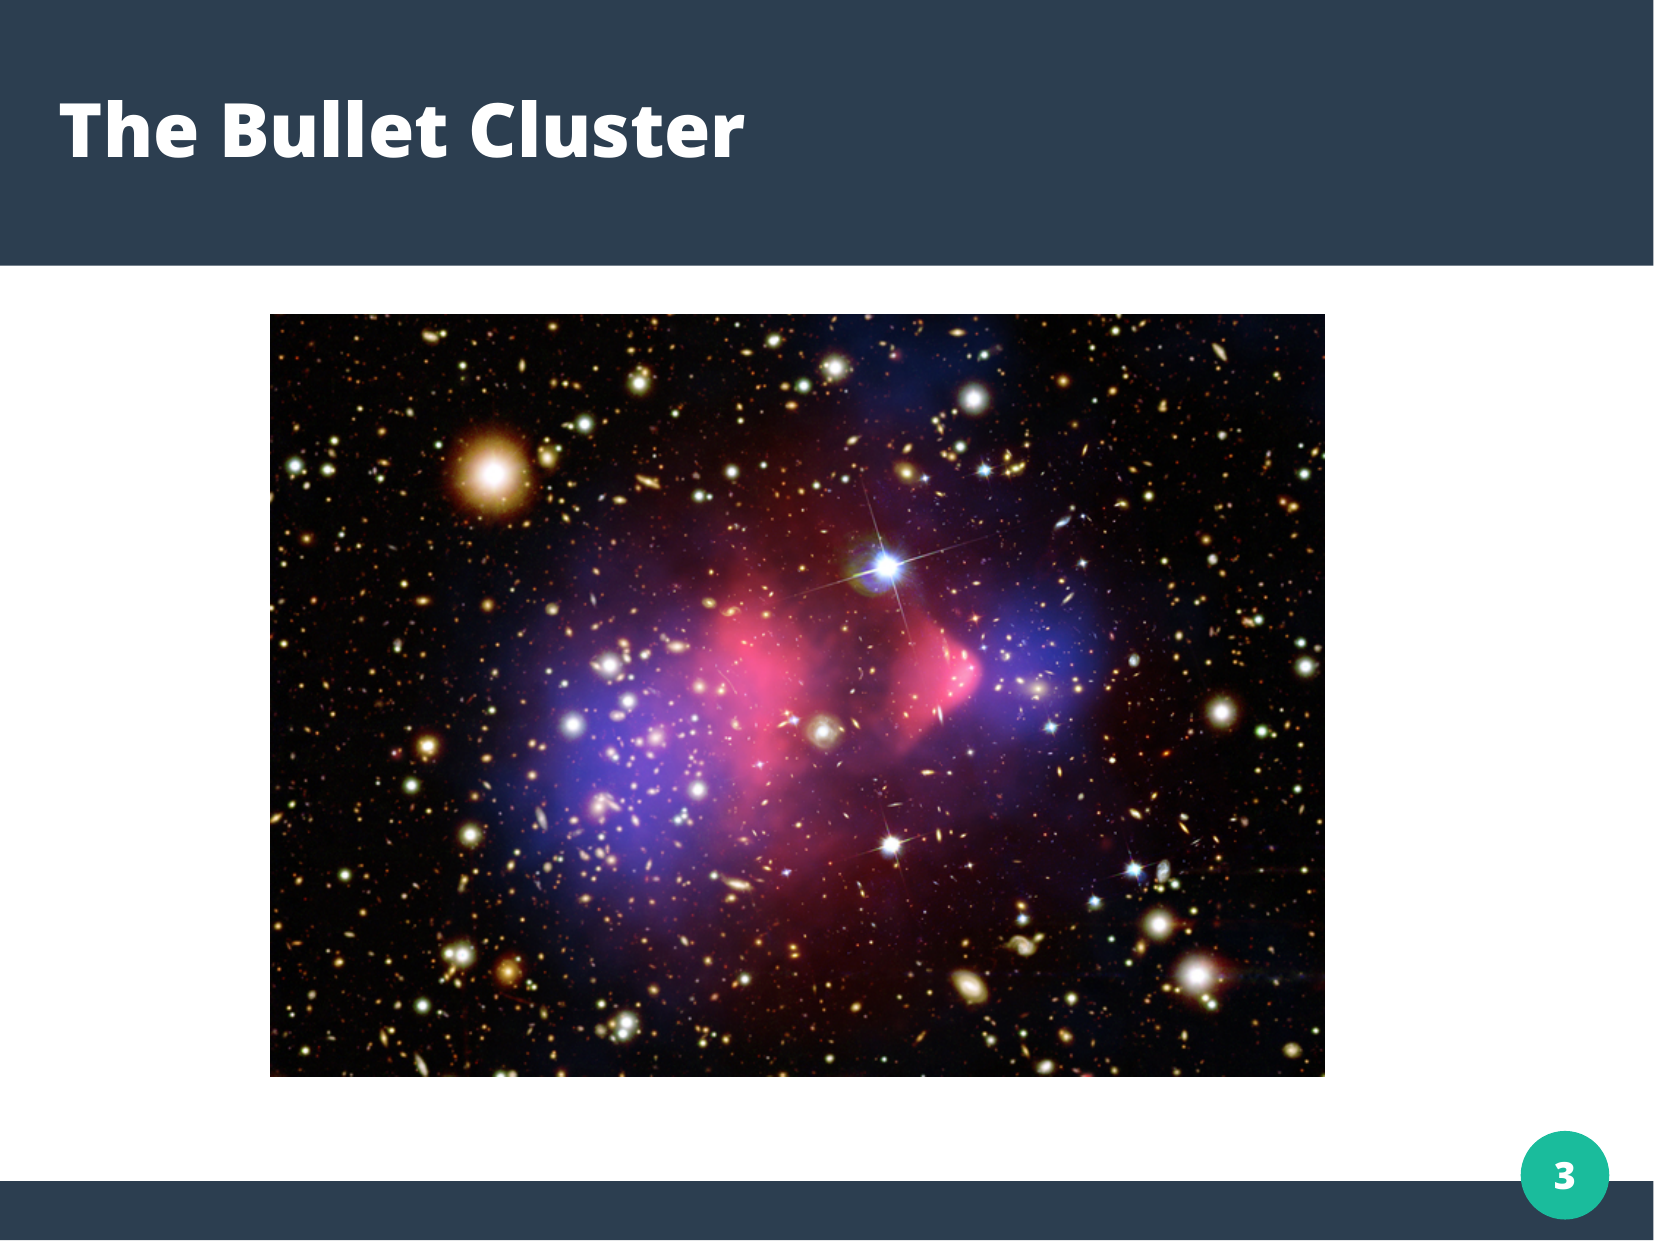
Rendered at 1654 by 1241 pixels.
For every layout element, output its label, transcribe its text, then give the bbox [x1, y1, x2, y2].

title The Bullet Cluster [59, 49, 1595, 207]
picture [270, 314, 1325, 1077]
